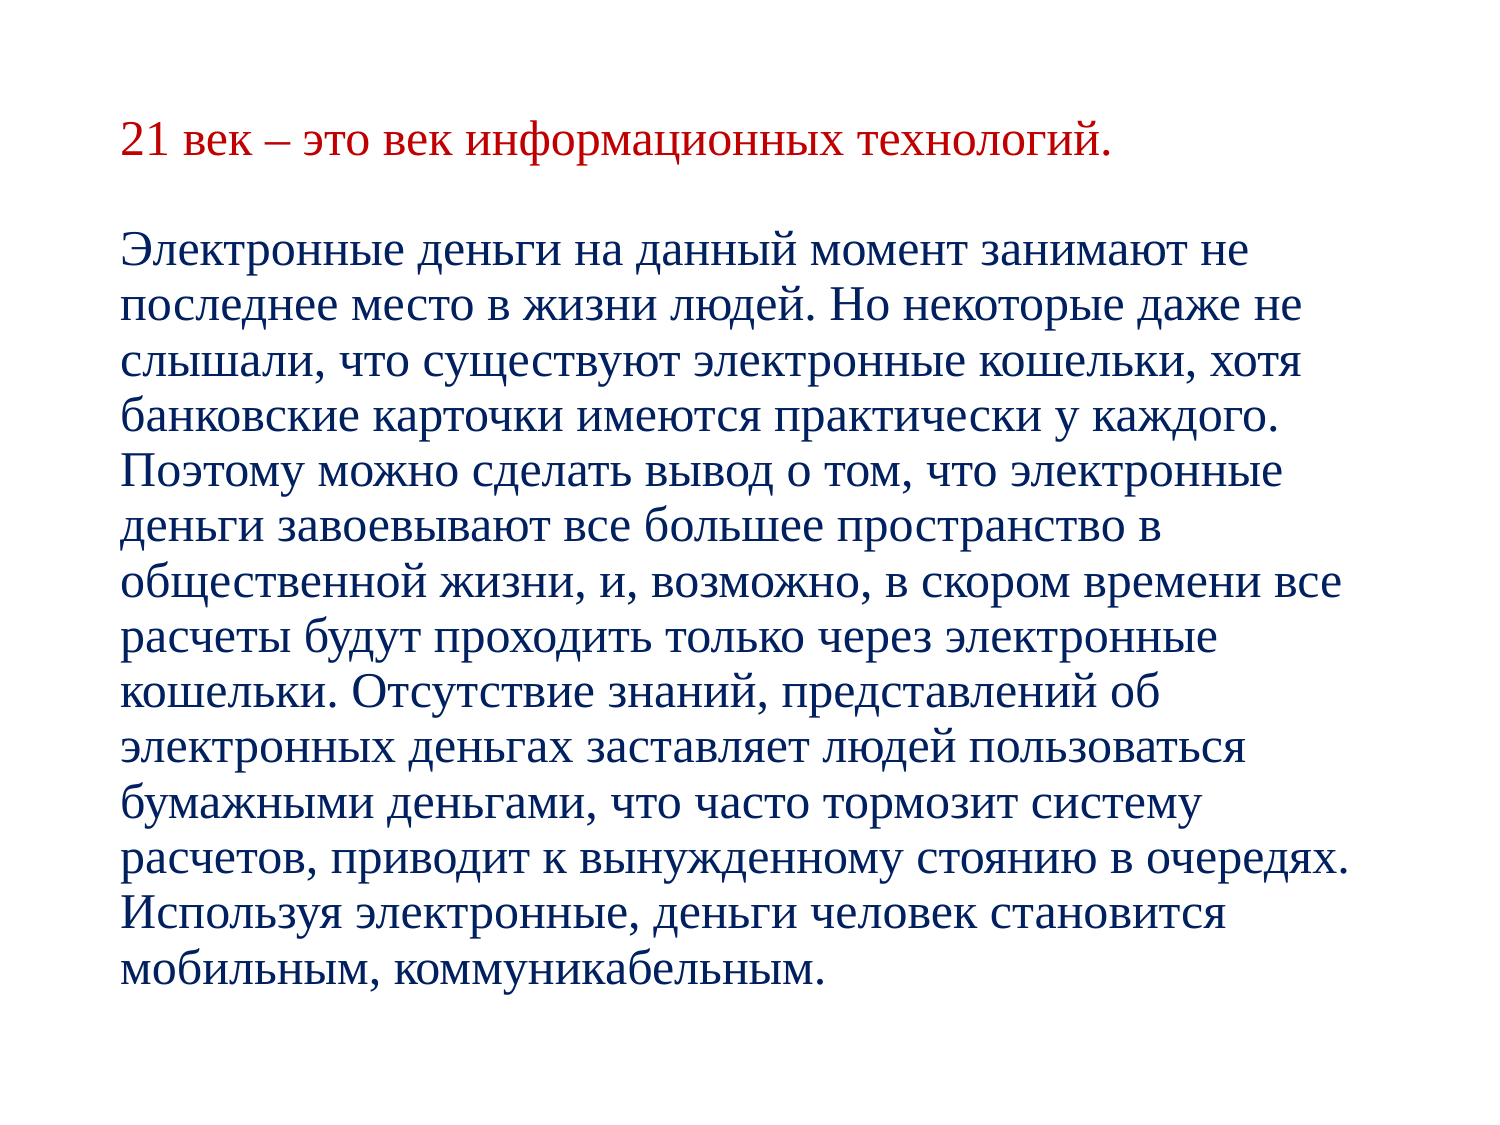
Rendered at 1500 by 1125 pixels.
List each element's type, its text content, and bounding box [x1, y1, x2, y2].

text_box 21 век – это век информационных технологий. Электронные деньги на данный момент занимают не последнее место в жизни людей. Но некоторые даже не слышали, что существуют электронные кошельки, хотя банковские карточки имеются практически у каждого. Поэтому можно сделать вывод о том, что электронные деньги завоевывают все большее пространство в общественной жизни, и, возможно, в скором времени все расчеты будут проходить только через электронные кошельки. Отсутствие знаний, представлений об электронных деньгах заставляет людей пользоваться бумажными деньгами, что часто тормозит систему расчетов, приводит к вынужденному стоянию в очередях. Используя электронные, деньги человек становится мобильным, коммуникабельным. [105, 103, 1406, 1002]
